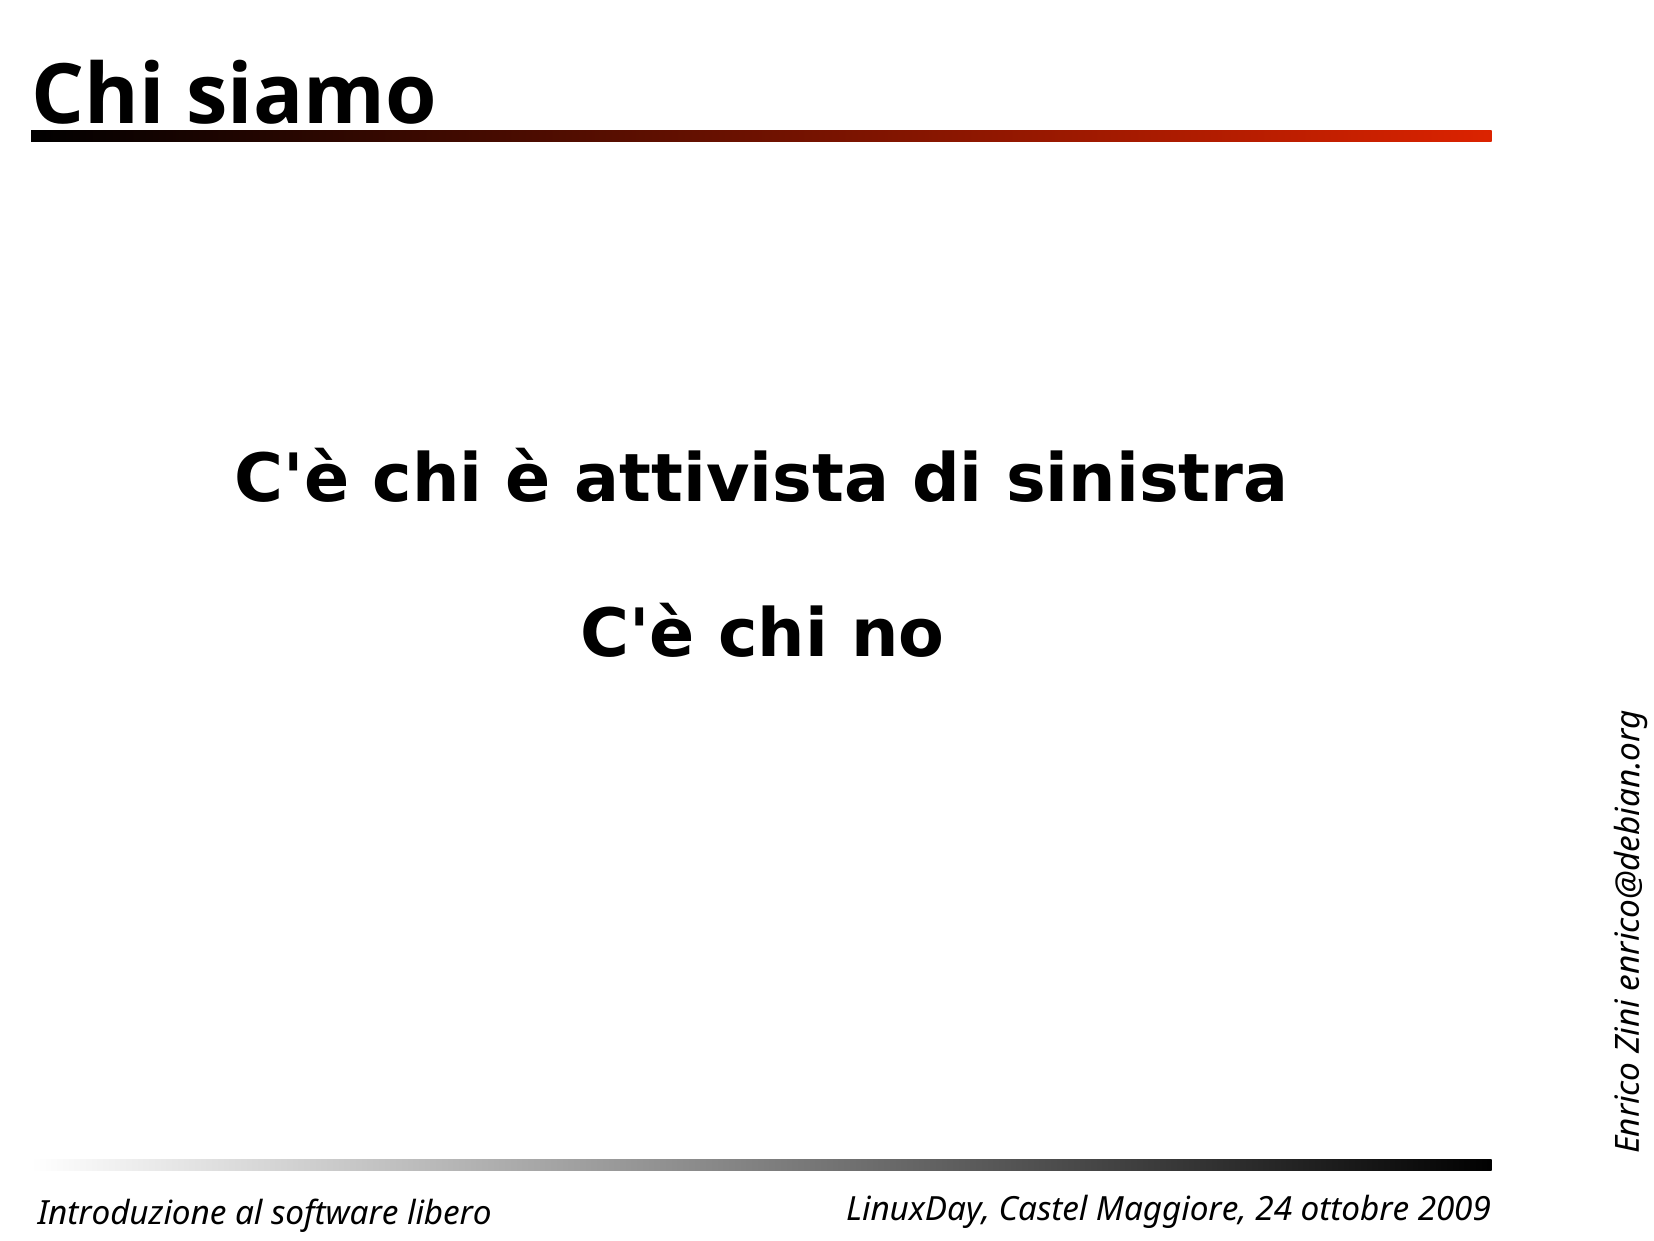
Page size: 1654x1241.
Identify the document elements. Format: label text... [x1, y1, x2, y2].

text_box C'è chi è attivista di sinistra C'è chi no [30, 439, 1495, 673]
text_box Chi siamo [31, 34, 1438, 168]
